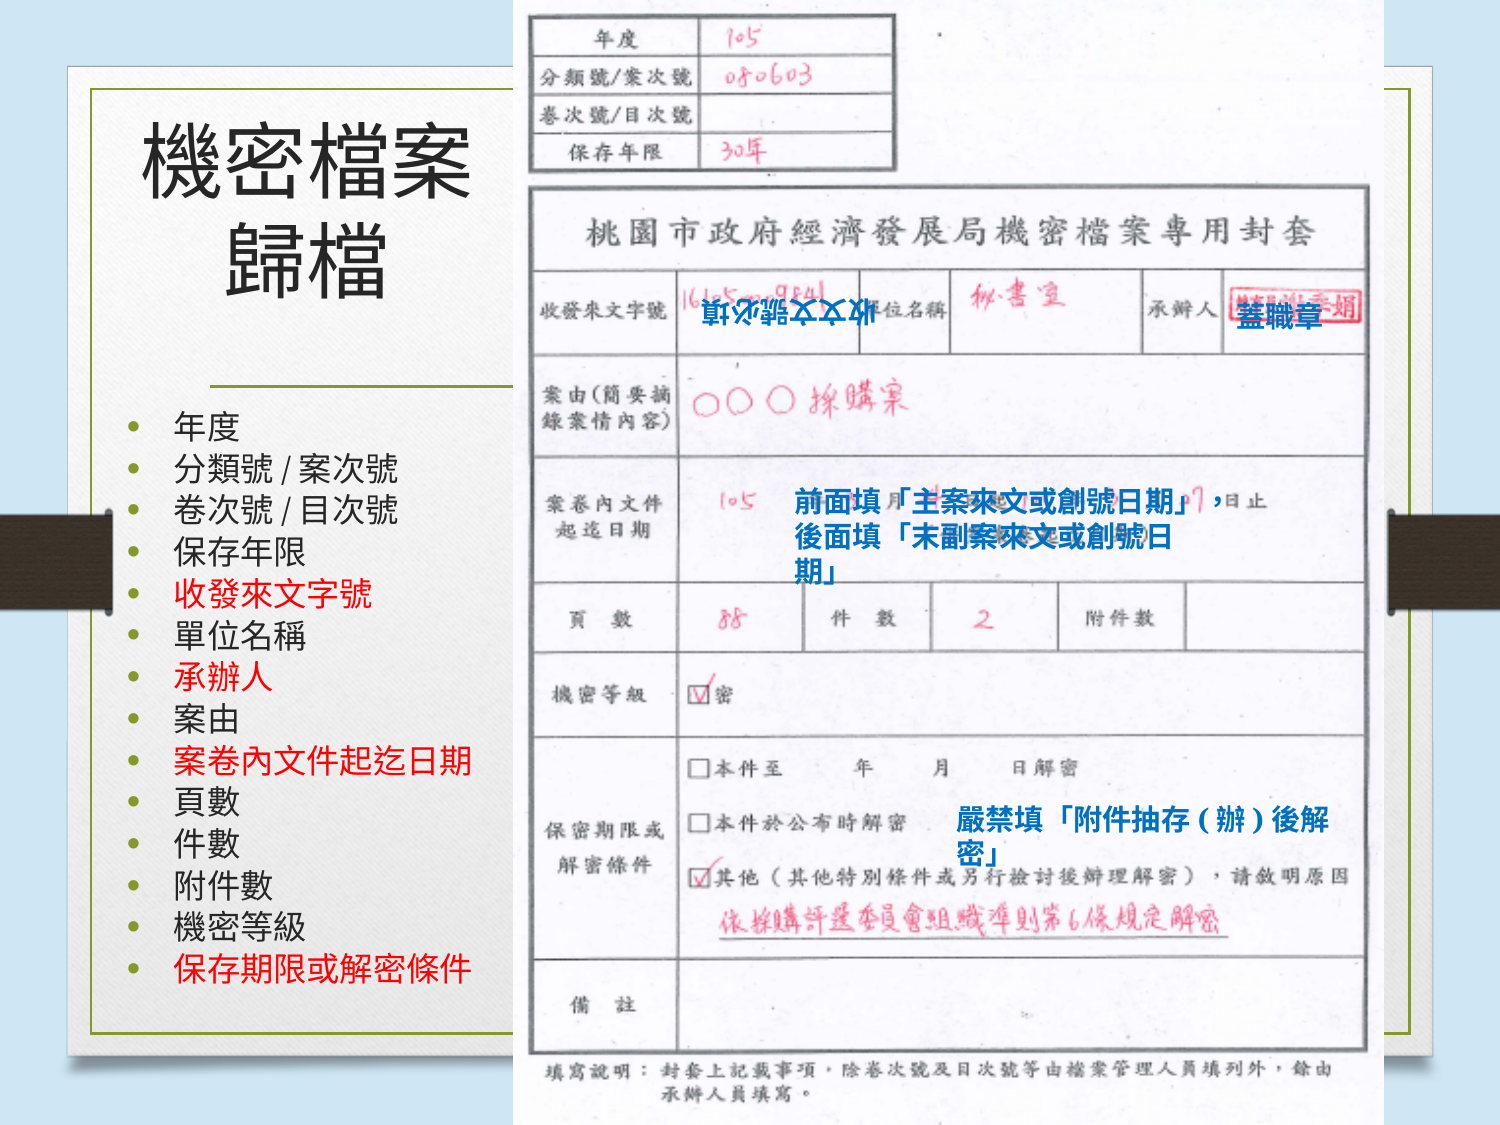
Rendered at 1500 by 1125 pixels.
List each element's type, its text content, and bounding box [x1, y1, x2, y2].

list 年度 分類號/案次號 卷次號/目次號 保存年限 收發來文字號 單位名稱 承辦人 案由 案卷內文件起迄日期 頁數 件數 附件數 機密等級 保存期限或解密條件 [112, 397, 491, 1002]
picture [0, 0, 1500, 1125]
title 機密檔案歸檔 [100, 101, 514, 374]
text_box 收文文號必填 [667, 287, 892, 338]
text_box 嚴禁填「附件抽存(辦)後解密」 [941, 793, 1383, 879]
text_box 前面填「主案來文或創號日期」，後面填「末副案來文或創號日期」 [779, 476, 1222, 596]
text_box 蓋職章 [1221, 290, 1358, 341]
